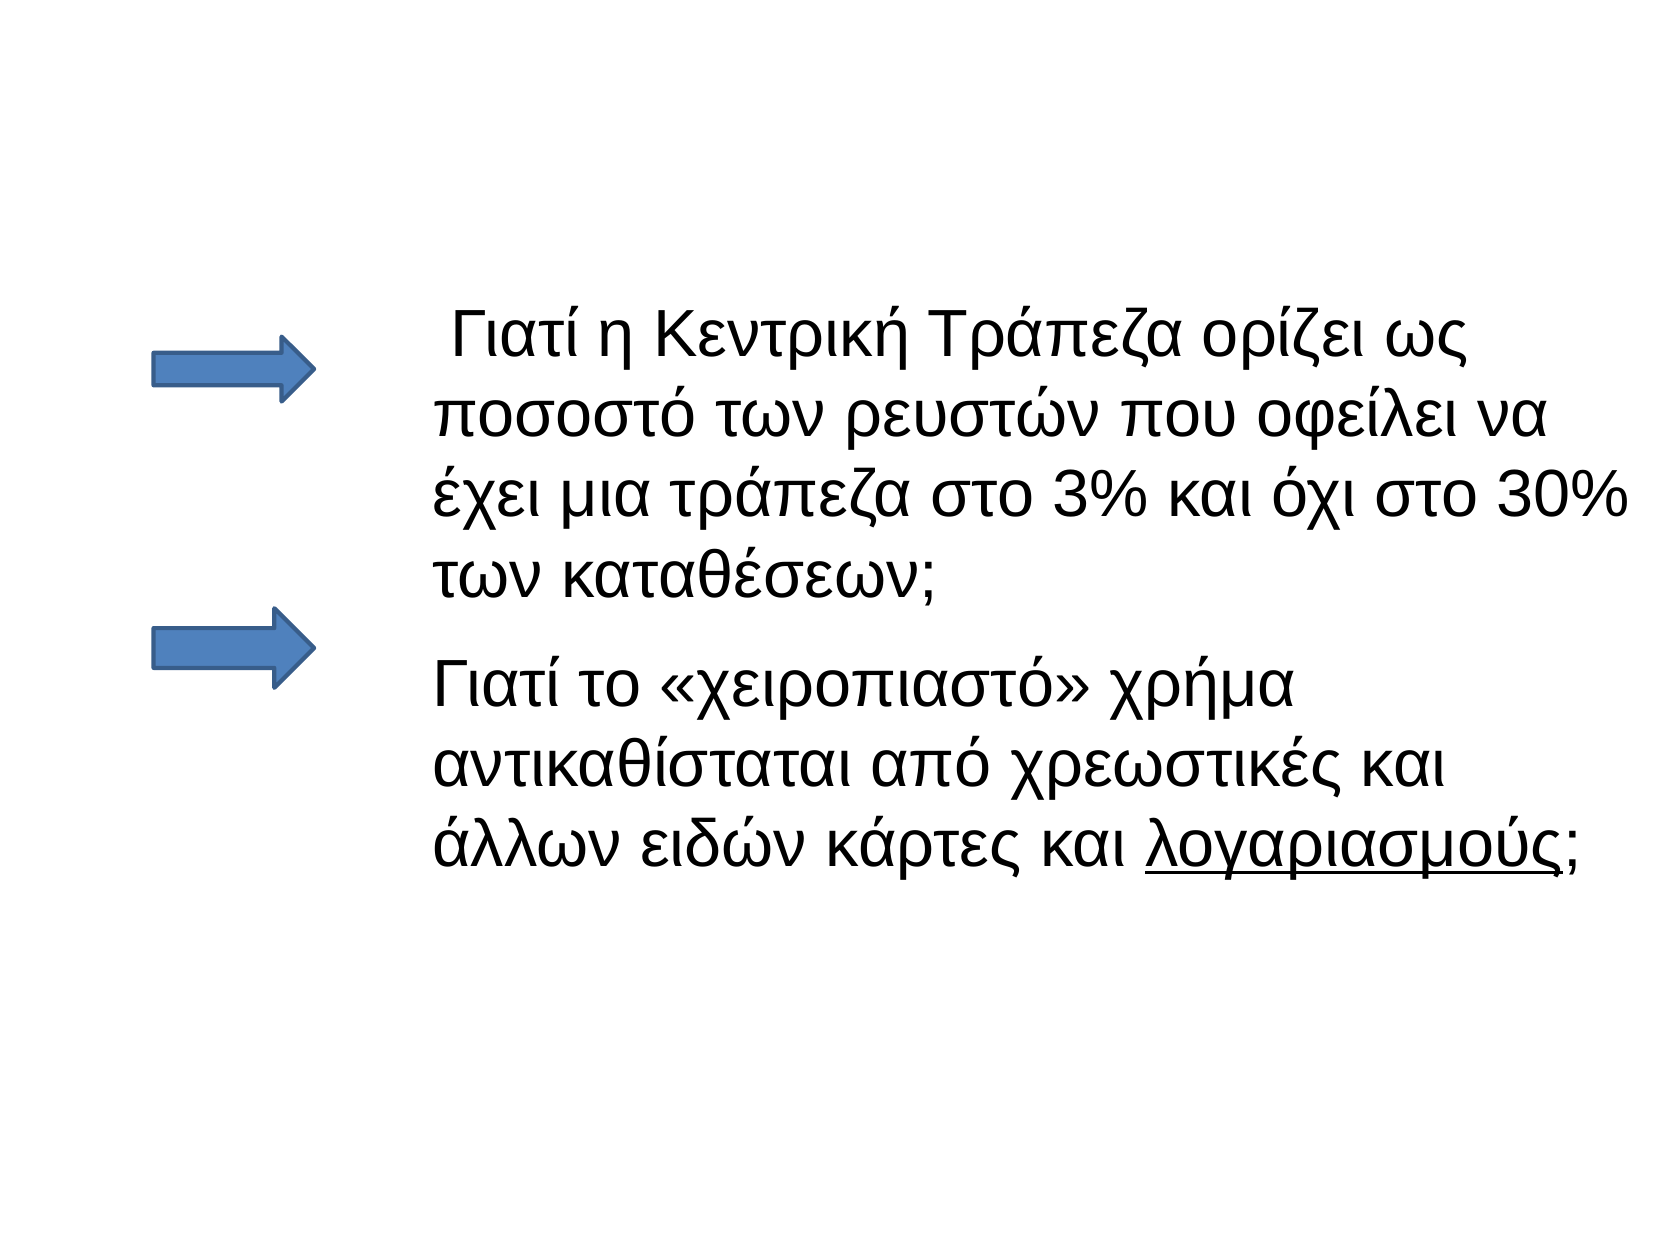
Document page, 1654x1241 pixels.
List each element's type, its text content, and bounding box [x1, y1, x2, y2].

list Γιατί η Κεντρική Τράπεζα ορίζει ως ποσοστό των ρευστών που οφείλει να έχει μια τράπεζα στο 3% και όχι στο 30% των καταθέσεων; Γιατί το «χειροπιαστό» χρήμα αντικαθίσταται από χρεωστικές και άλλων ειδών κάρτες και λογαριασμούς; [396, 290, 1654, 1109]
text_box [153, 336, 315, 402]
text_box [153, 608, 315, 688]
